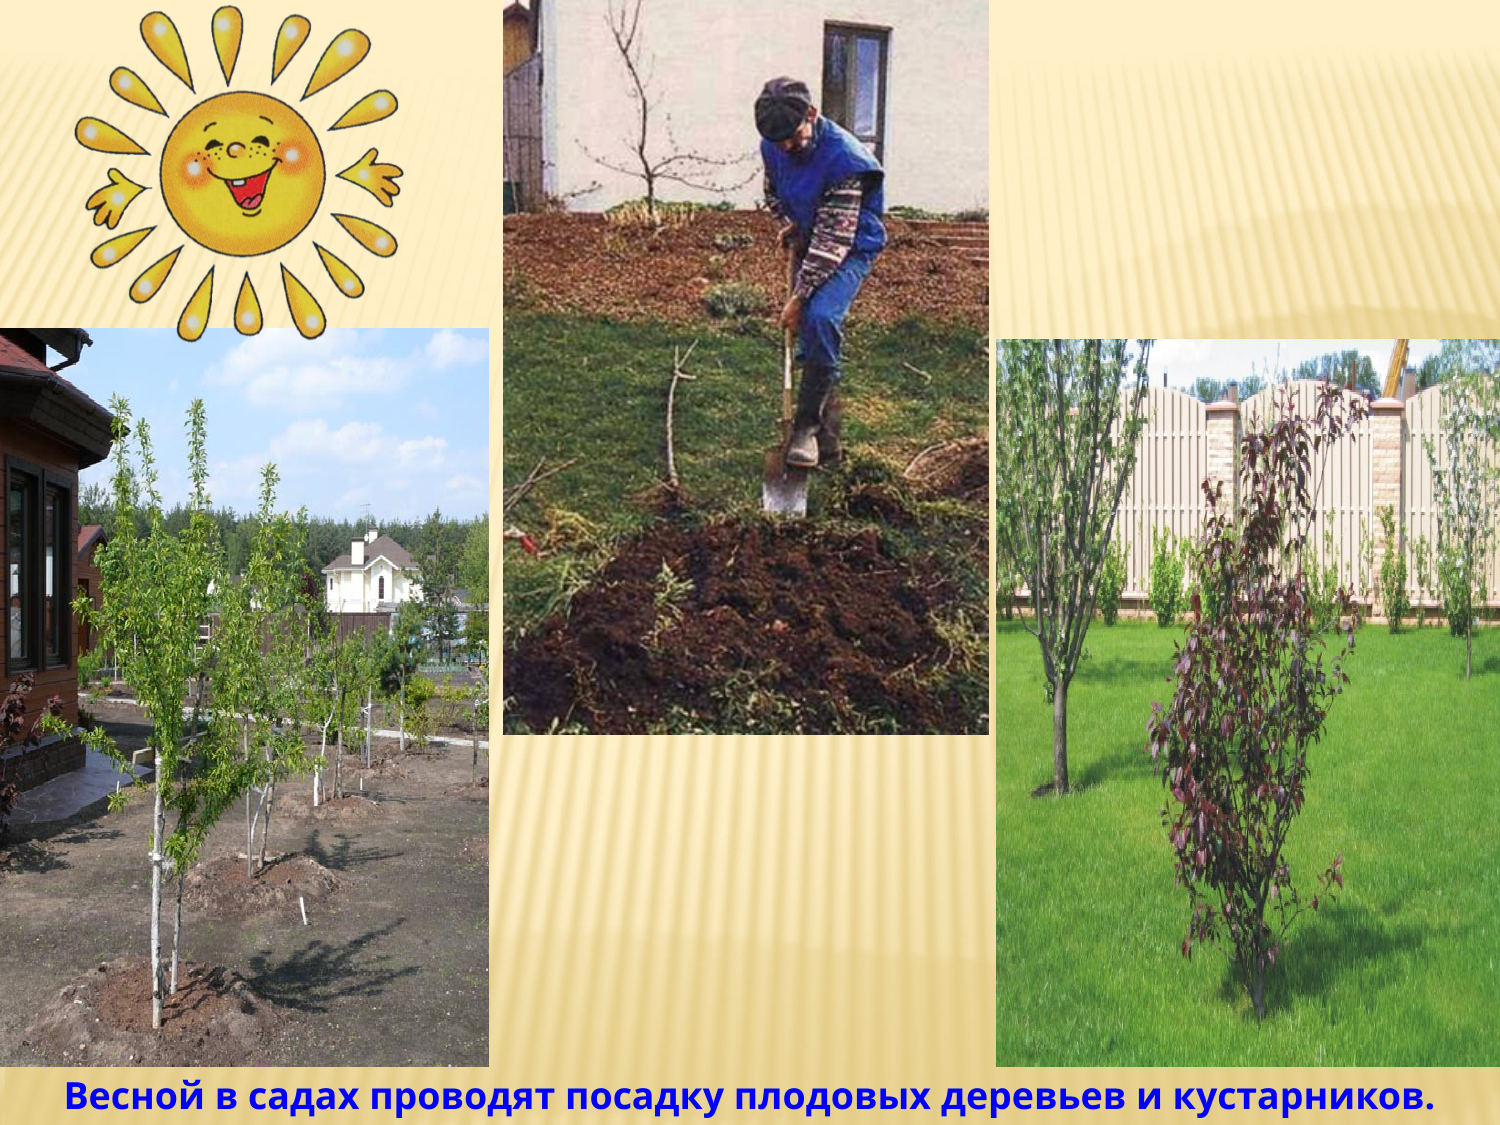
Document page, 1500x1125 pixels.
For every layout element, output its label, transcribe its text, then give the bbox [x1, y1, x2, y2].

text_box Весной в садах проводят посадку плодовых деревьев и кустарников. [0, 1064, 1500, 1125]
picture [0, 0, 1500, 1067]
